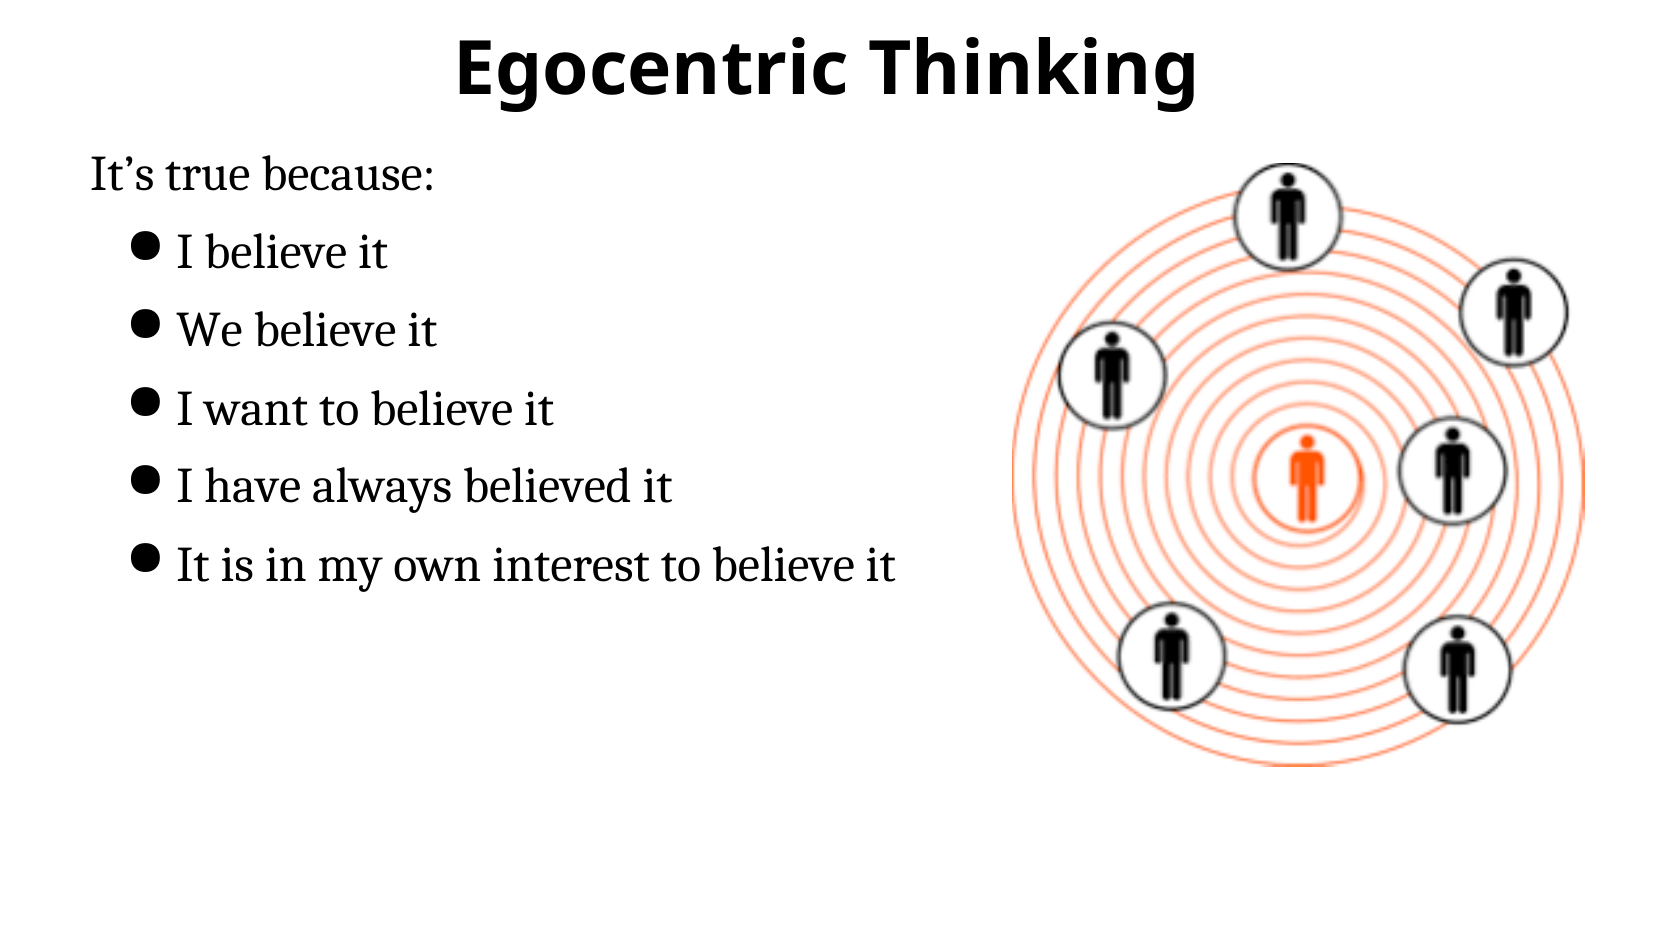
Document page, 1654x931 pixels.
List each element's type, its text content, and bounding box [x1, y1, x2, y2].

title Egocentric Thinking [0, 17, 1654, 124]
text_box It’s true because: I believe it We believe it I want to believe it I have always believed it It is in my own interest to believe it [0, 73, 1584, 598]
picture [1012, 163, 1585, 767]
